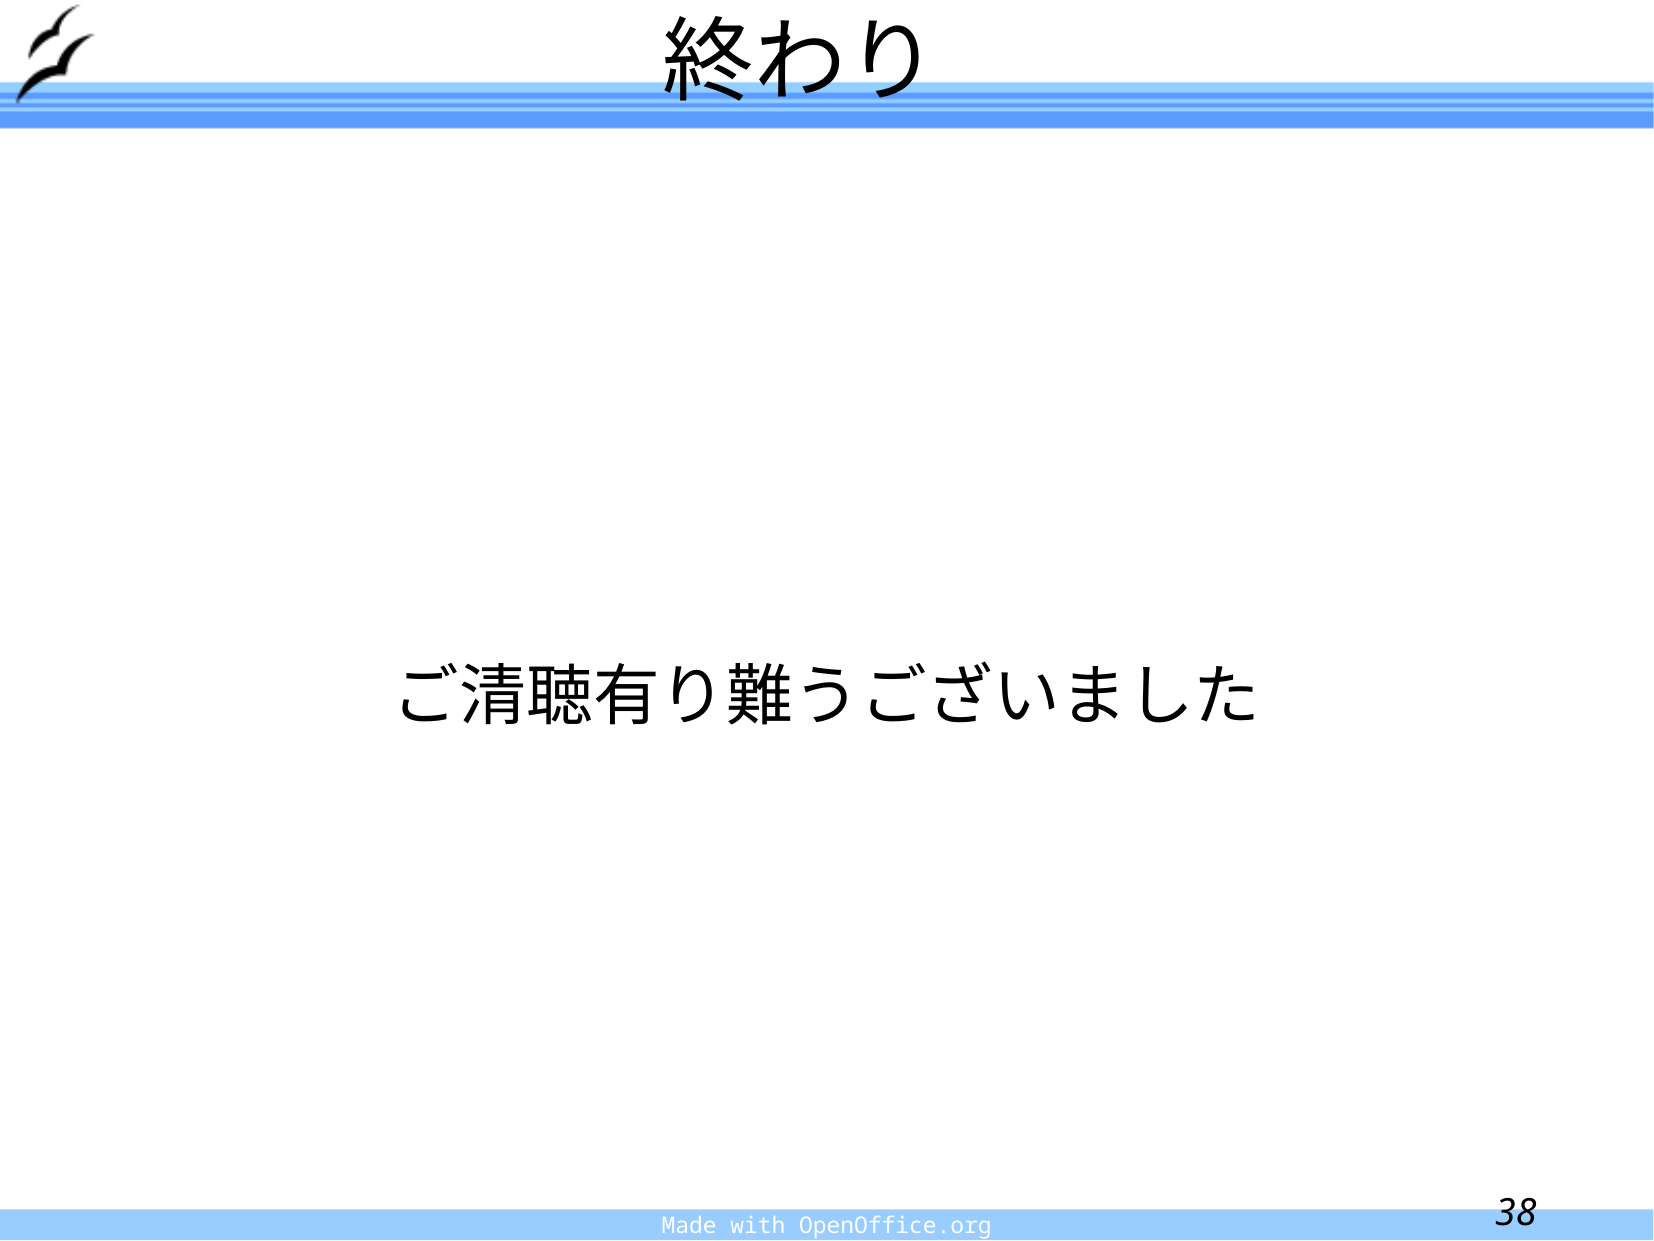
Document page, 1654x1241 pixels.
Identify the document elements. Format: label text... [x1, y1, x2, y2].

title 終わり [94, 0, 1507, 107]
subtitle ご清聴有り難うございました [120, 187, 1533, 1195]
picture [0, 0, 1654, 133]
